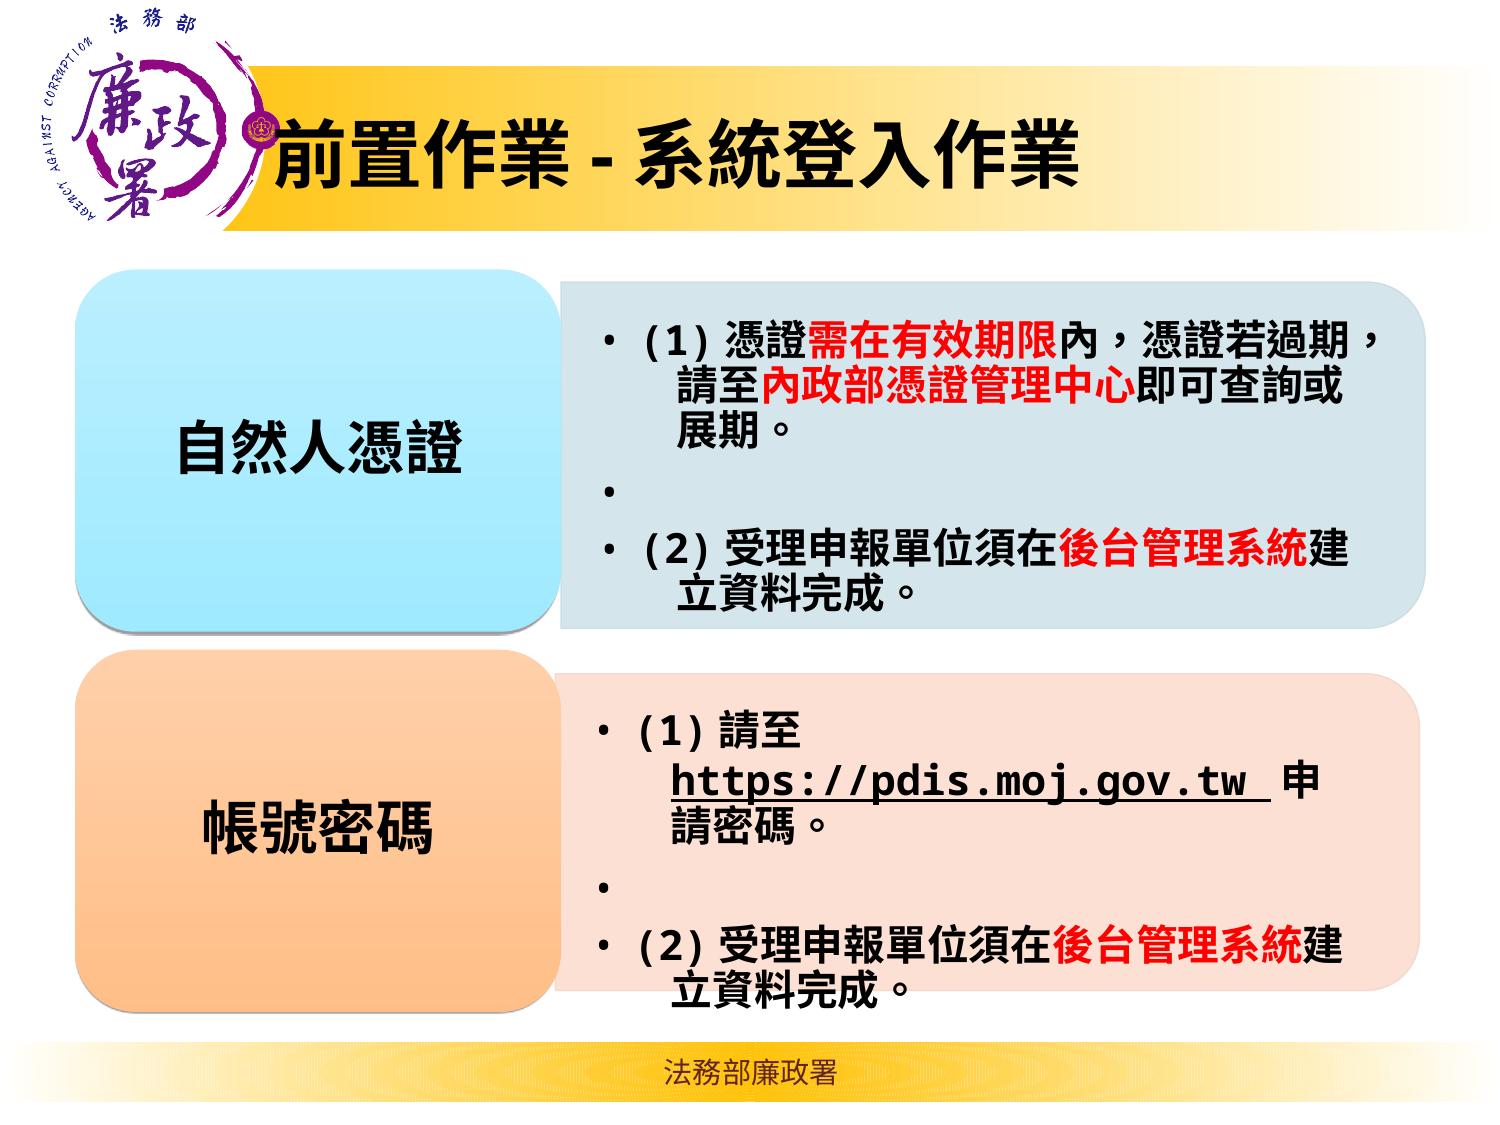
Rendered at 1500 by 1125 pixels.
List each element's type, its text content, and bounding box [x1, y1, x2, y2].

text_box (1)憑證需在有效期限內，憑證若過期，請至內政部憑證管理中心即可查詢或展期。 (2)受理申報單位須在後台管理系統建立資料完成。 [561, 282, 1426, 629]
text_box 帳號密碼 [75, 649, 562, 1012]
text_box 自然人憑證 [75, 269, 562, 632]
title 前置作業-系統登入作業 [257, 70, 1426, 235]
text_box 法務部廉政署 [513, 1046, 989, 1107]
text_box (1)請至https://pdis.moj.gov.tw 申請密碼。 (2)受理申報單位須在後台管理系統建立資料完成。 [555, 673, 1420, 991]
